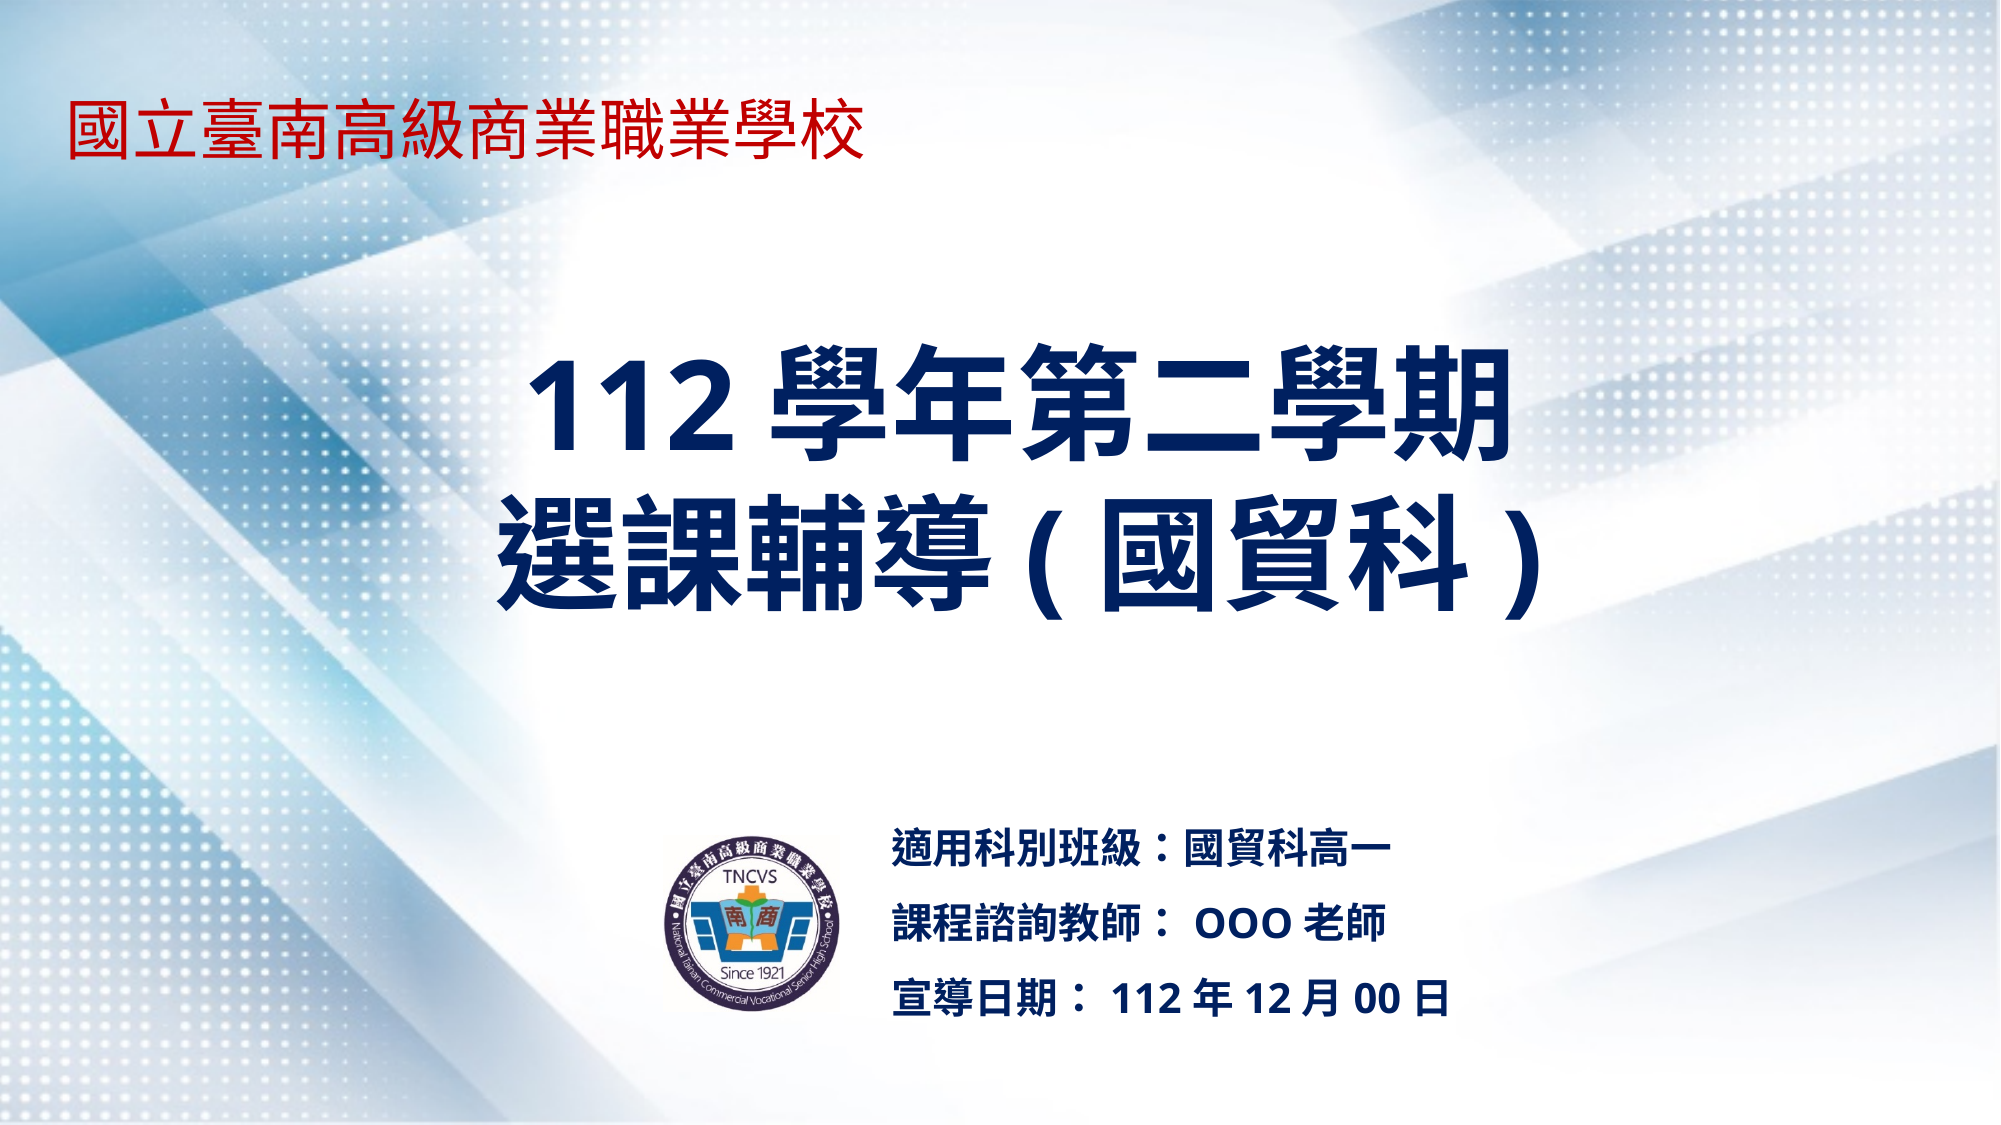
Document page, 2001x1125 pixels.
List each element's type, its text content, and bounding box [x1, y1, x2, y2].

text_box 國立臺南高級商業職業學校 [50, 80, 1326, 176]
picture [0, 0, 2000, 1125]
text_box 112學年第二學期 選課輔導(國貿科) [448, 293, 1591, 634]
text_box 適用科別班級：國貿科高一 課程諮詢教師：OOO老師 宣導日期：112年12月00日 [876, 814, 1863, 1030]
